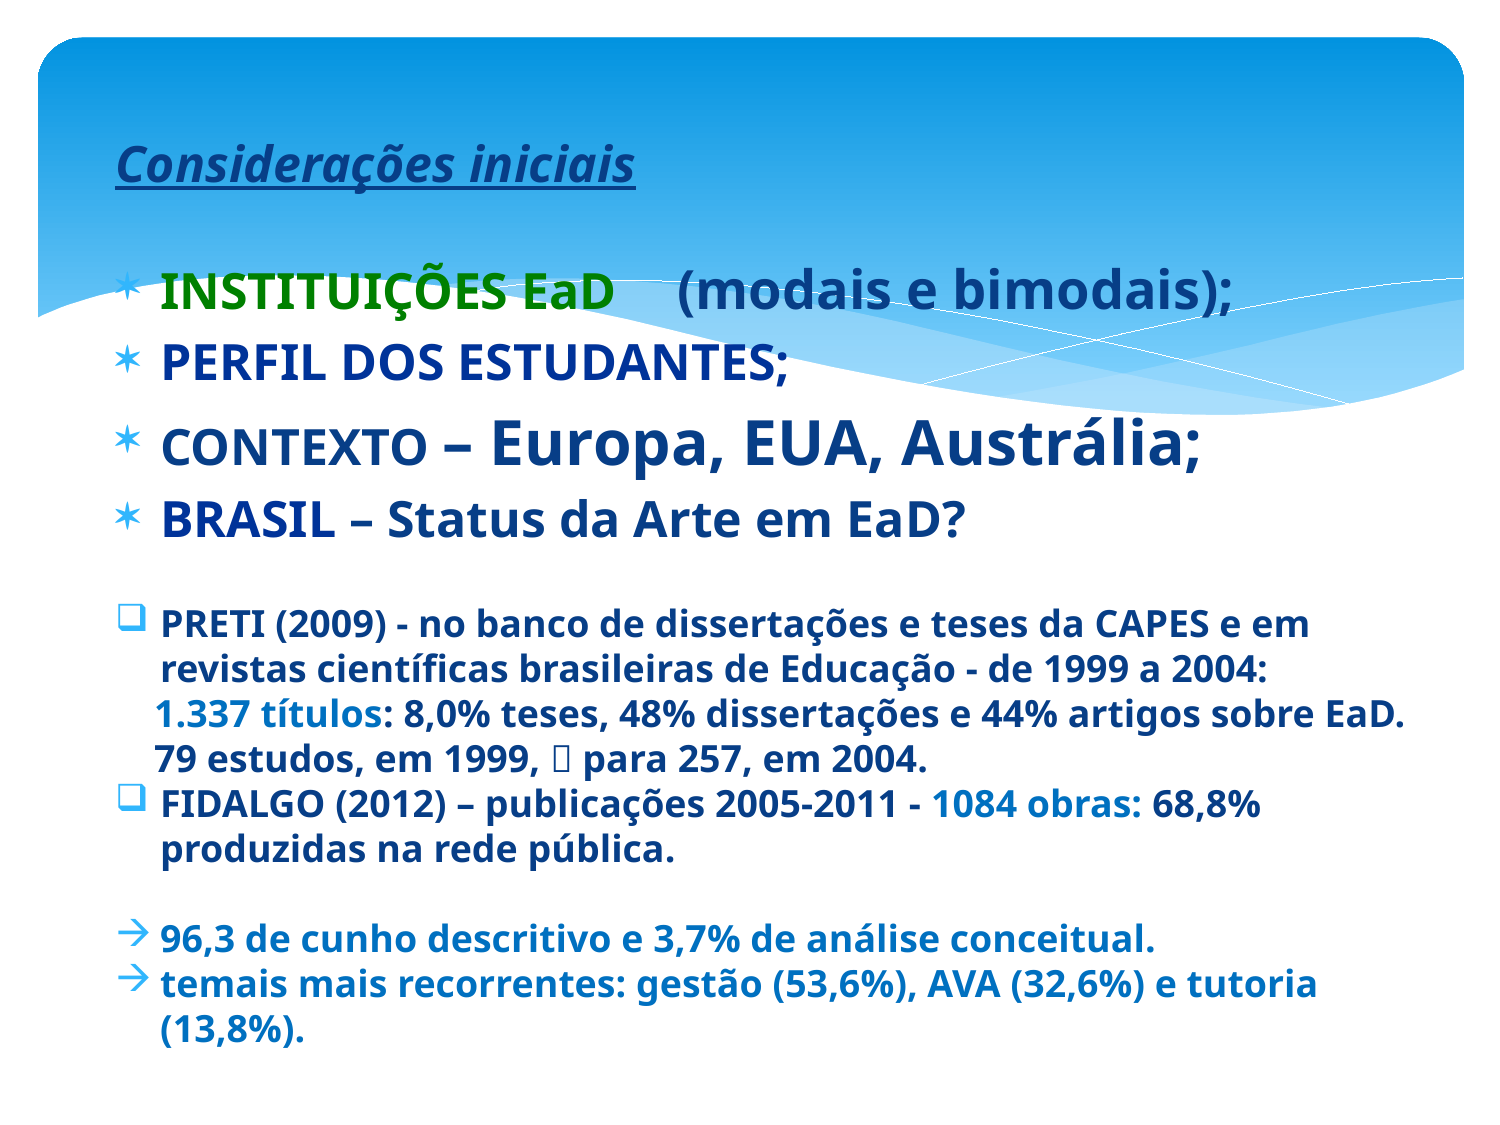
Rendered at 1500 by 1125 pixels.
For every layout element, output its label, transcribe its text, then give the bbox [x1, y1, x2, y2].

list Considerações iniciais INSTITUIÇÕES EaD (modais e bimodais); PERFIL DOS ESTUDANTES; CONTEXTO – Europa, EUA, Austrália; BRASIL – Status da Arte em EaD? PRETI (2009) - no banco de dissertações e teses da CAPES e em revistas científicas brasileiras de Educação - de 1999 a 2004: 1.337 títulos: 8,0% teses, 48% dissertações e 44% artigos sobre EaD. 79 estudos, em 1999,  para 257, em 2004. FIDALGO (2012) – publicações 2005-2011 - 1084 obras: 68,8% produzidas na rede pública. 96,3 de cunho descritivo e 3,7% de análise conceitual. temais mais recorrentes: gestão (53,6%), AVA (32,6%) e tutoria (13,8%). [100, 54, 1471, 1094]
